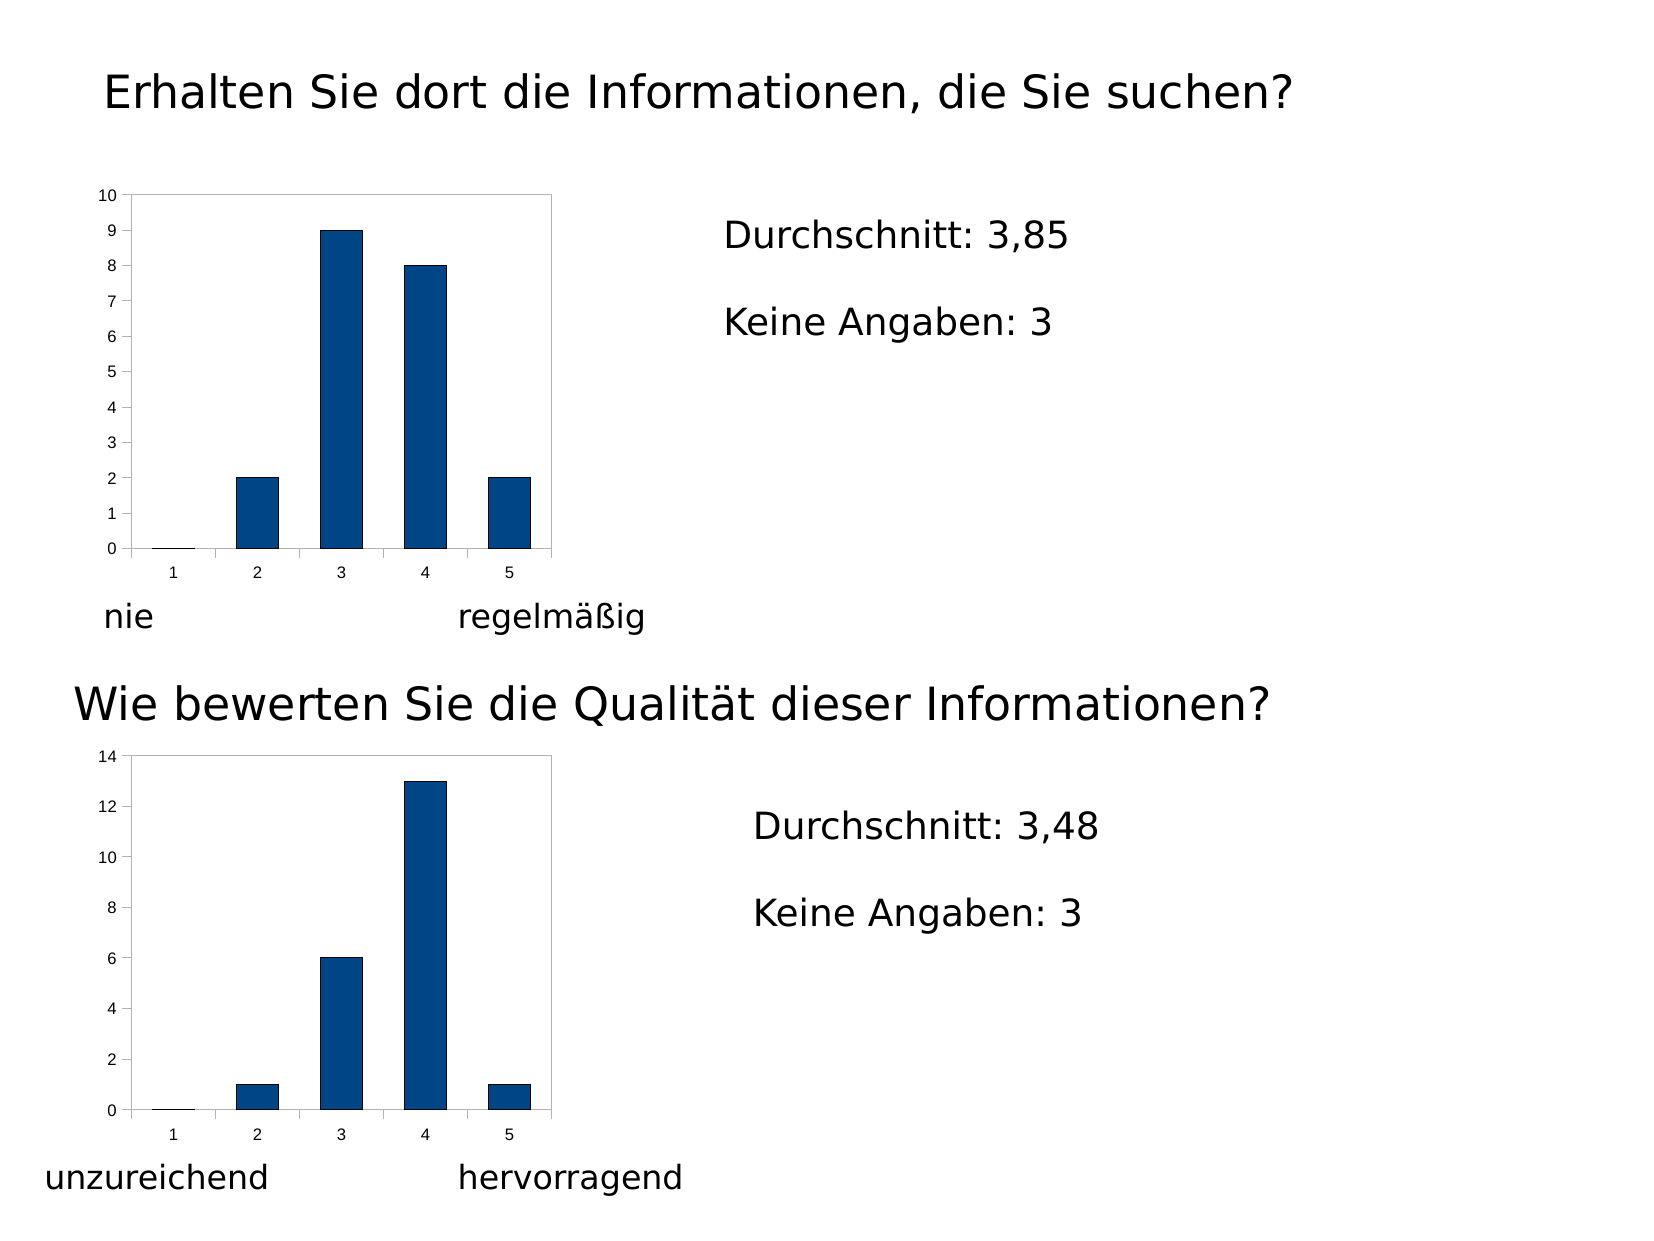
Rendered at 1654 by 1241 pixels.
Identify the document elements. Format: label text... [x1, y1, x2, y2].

text_box Wie bewerten Sie die Qualität dieser Informationen? [59, 670, 1506, 739]
text_box Durchschnitt: 3,85 Keine Angaben: 3 [708, 206, 1388, 353]
text_box Durchschnitt: 3,48 Keine Angaben: 3 [738, 797, 1359, 943]
text_box regelmäßig [442, 590, 680, 644]
chart [88, 738, 561, 1152]
text_box unzureichend [29, 1151, 296, 1205]
chart [88, 177, 561, 591]
text_box nie [88, 590, 178, 644]
text_box hervorragend [442, 1151, 709, 1211]
text_box Erhalten Sie dort die Informationen, die Sie suchen? [88, 59, 1388, 128]
